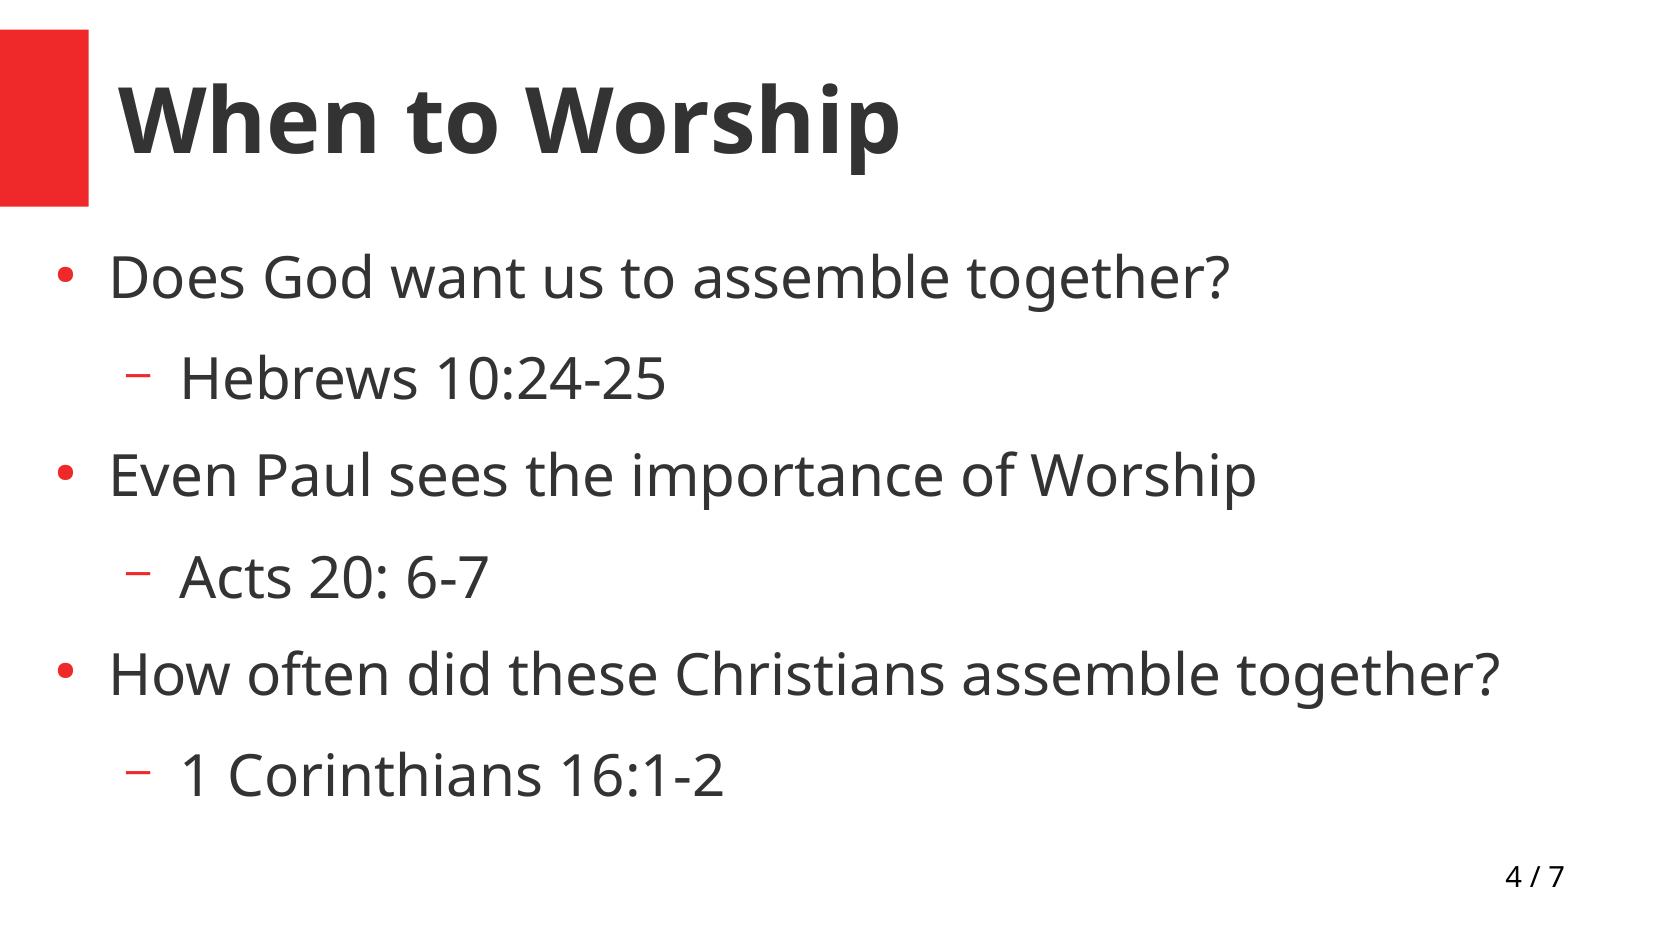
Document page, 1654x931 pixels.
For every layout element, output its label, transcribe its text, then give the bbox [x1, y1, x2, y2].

title When to Worship [118, 29, 1595, 207]
list Does God want us to assemble together? Hebrews 10:24-25 Even Paul sees the importance of Worship Acts 20: 6-7 How often did these Christians assemble together? 1 Corinthians 16:1-2 [37, 236, 1595, 863]
